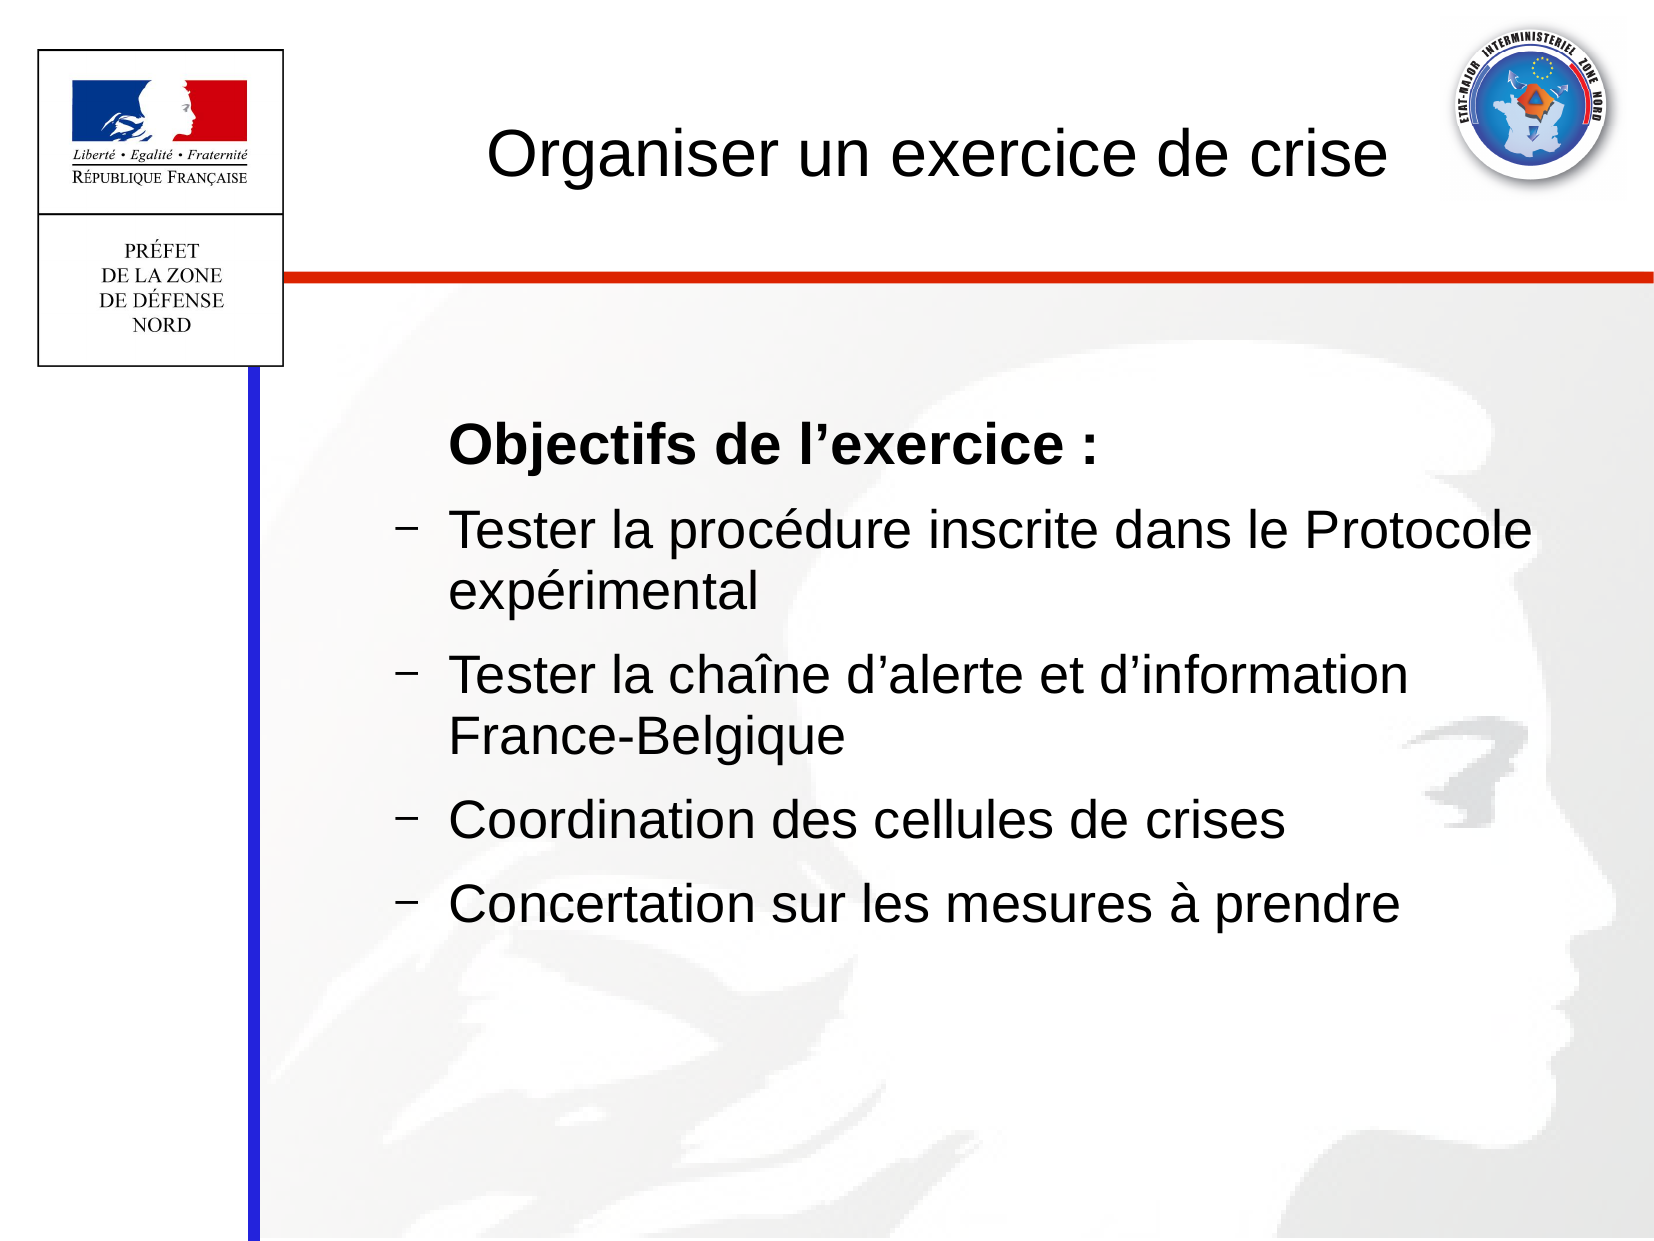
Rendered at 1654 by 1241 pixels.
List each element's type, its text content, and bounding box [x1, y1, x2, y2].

list Objectifs de l’exercice : Tester la procédure inscrite dans le Protocole expérimental Tester la chaîne d’alerte et d’information France-Belgique Coordination des cellules de crises Concertation sur les mesures à prendre [307, 307, 1574, 1027]
picture [37, 49, 284, 367]
title Organiser un exercice de crise [307, 49, 1571, 257]
